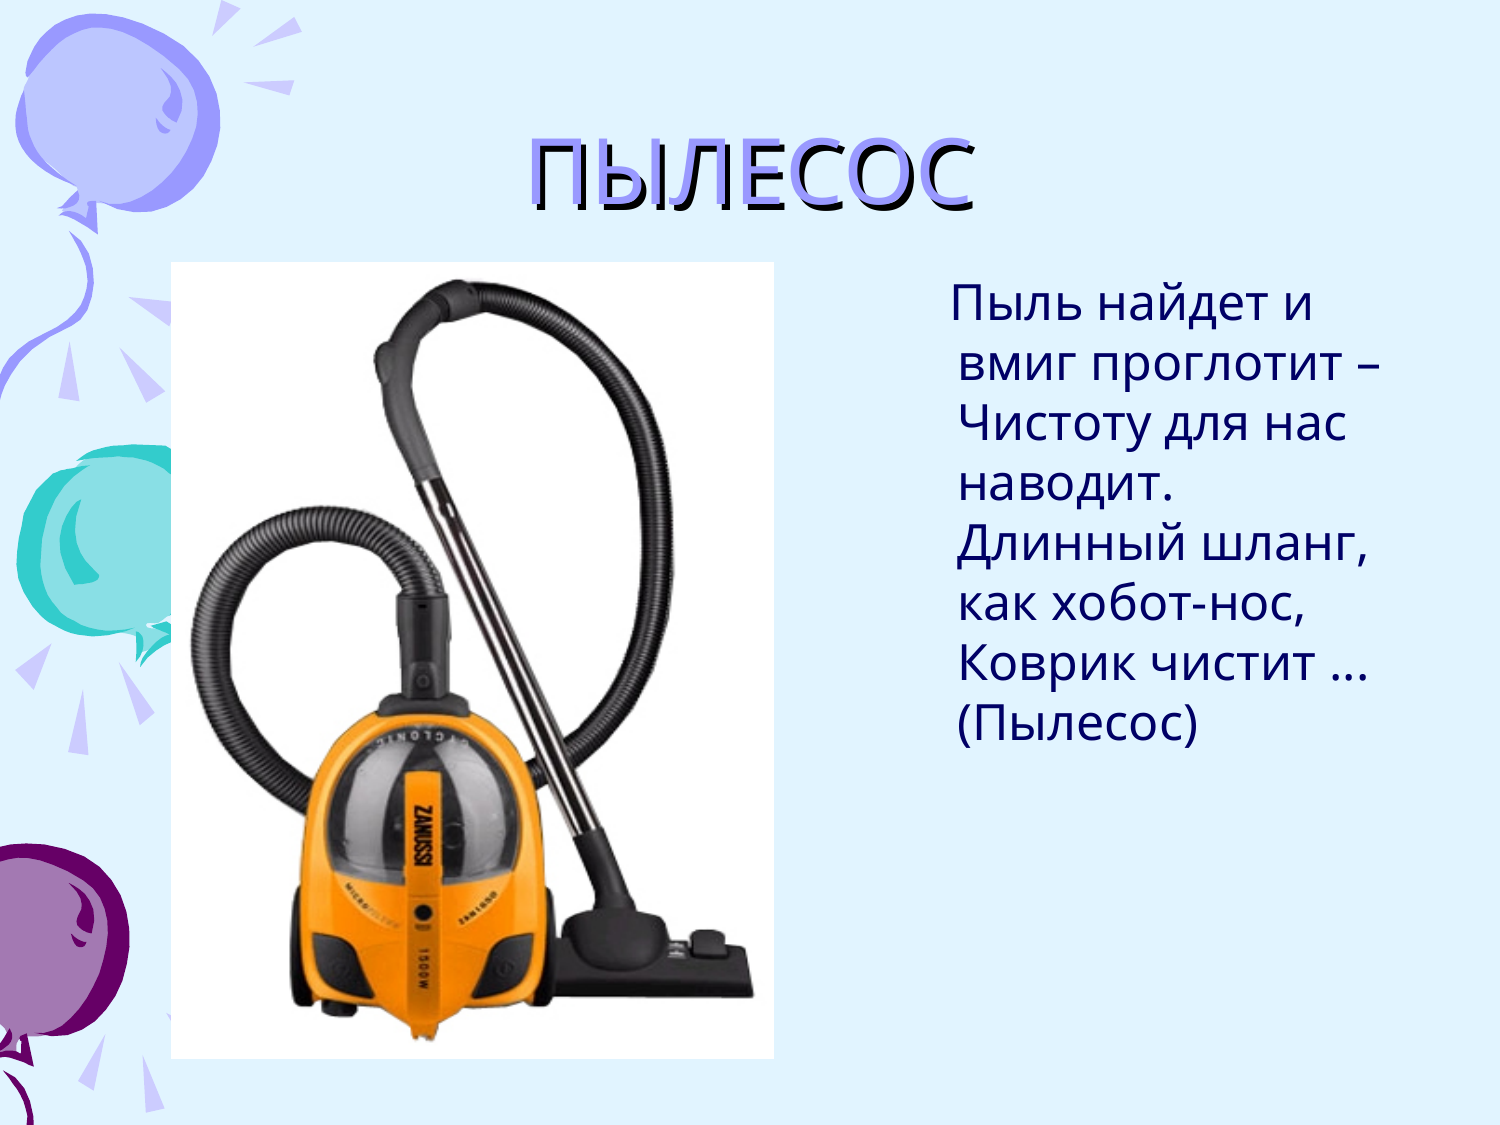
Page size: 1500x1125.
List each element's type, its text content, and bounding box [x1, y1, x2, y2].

list Пыль найдет и вмиг проглотит – Чистоту для нас наводит. Длинный шланг, как хобот-нос, Коврик чистит ... (Пылесос) [820, 262, 1425, 994]
picture [171, 262, 774, 1059]
title ПЫЛЕСОС [72, 16, 1426, 233]
